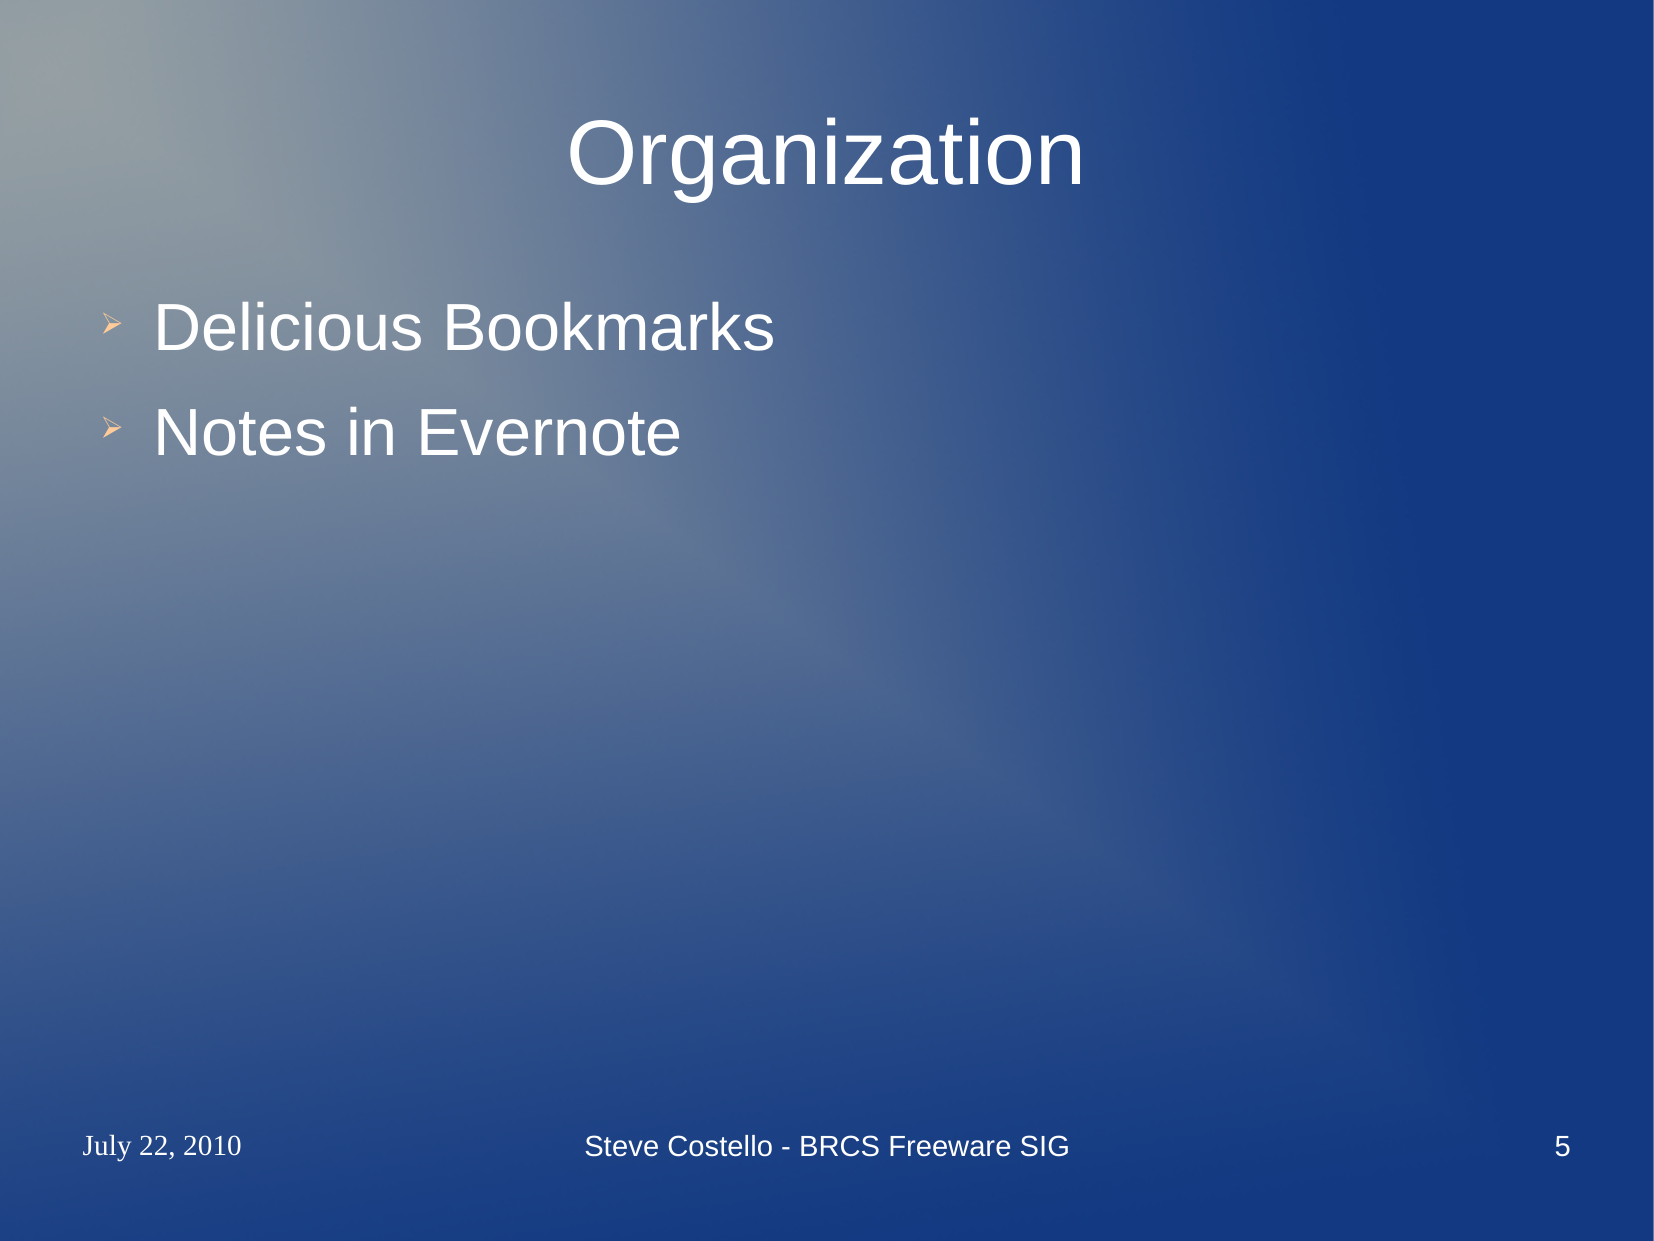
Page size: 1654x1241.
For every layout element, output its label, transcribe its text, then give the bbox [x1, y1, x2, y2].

picture [0, 0, 1654, 1241]
title Organization [82, 49, 1571, 257]
list Delicious Bookmarks Notes in Evernote [82, 290, 1571, 1109]
